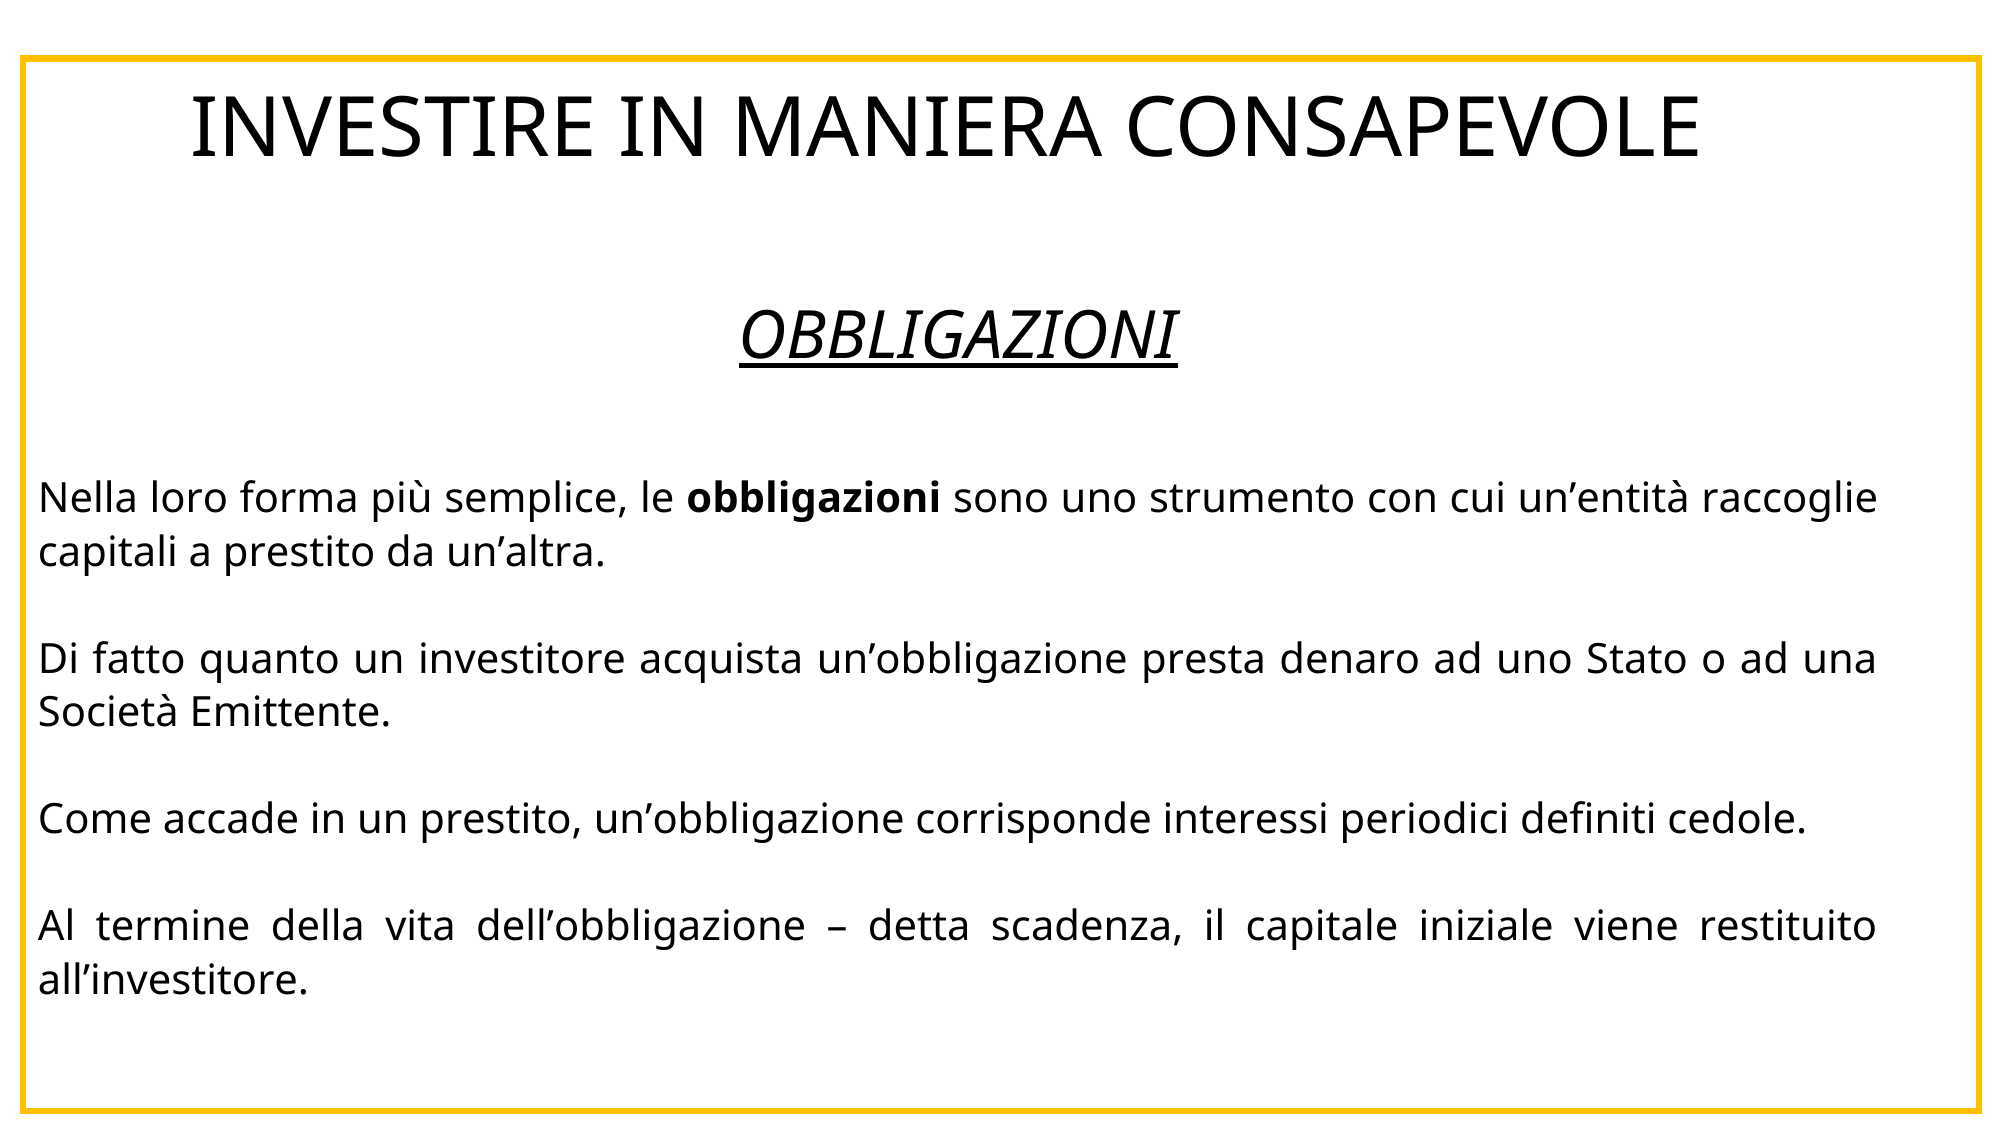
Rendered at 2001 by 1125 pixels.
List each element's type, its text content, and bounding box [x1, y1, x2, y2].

text_box INVESTIRE IN MANIERA CONSAPEVOLE OBBLIGAZIONI Nella loro forma più semplice, le obbligazioni sono uno strumento con cui un’entità raccoglie capitali a prestito da un’altra. Di fatto quanto un investitore acquista un’obbligazione presta denaro ad uno Stato o ad una Società Emittente. Come accade in un prestito, un’obbligazione corrisponde interessi periodici definiti cedole. Al termine della vita dell’obbligazione – detta scadenza, il capitale iniziale viene restituito all’investitore. [22, 58, 1979, 1112]
